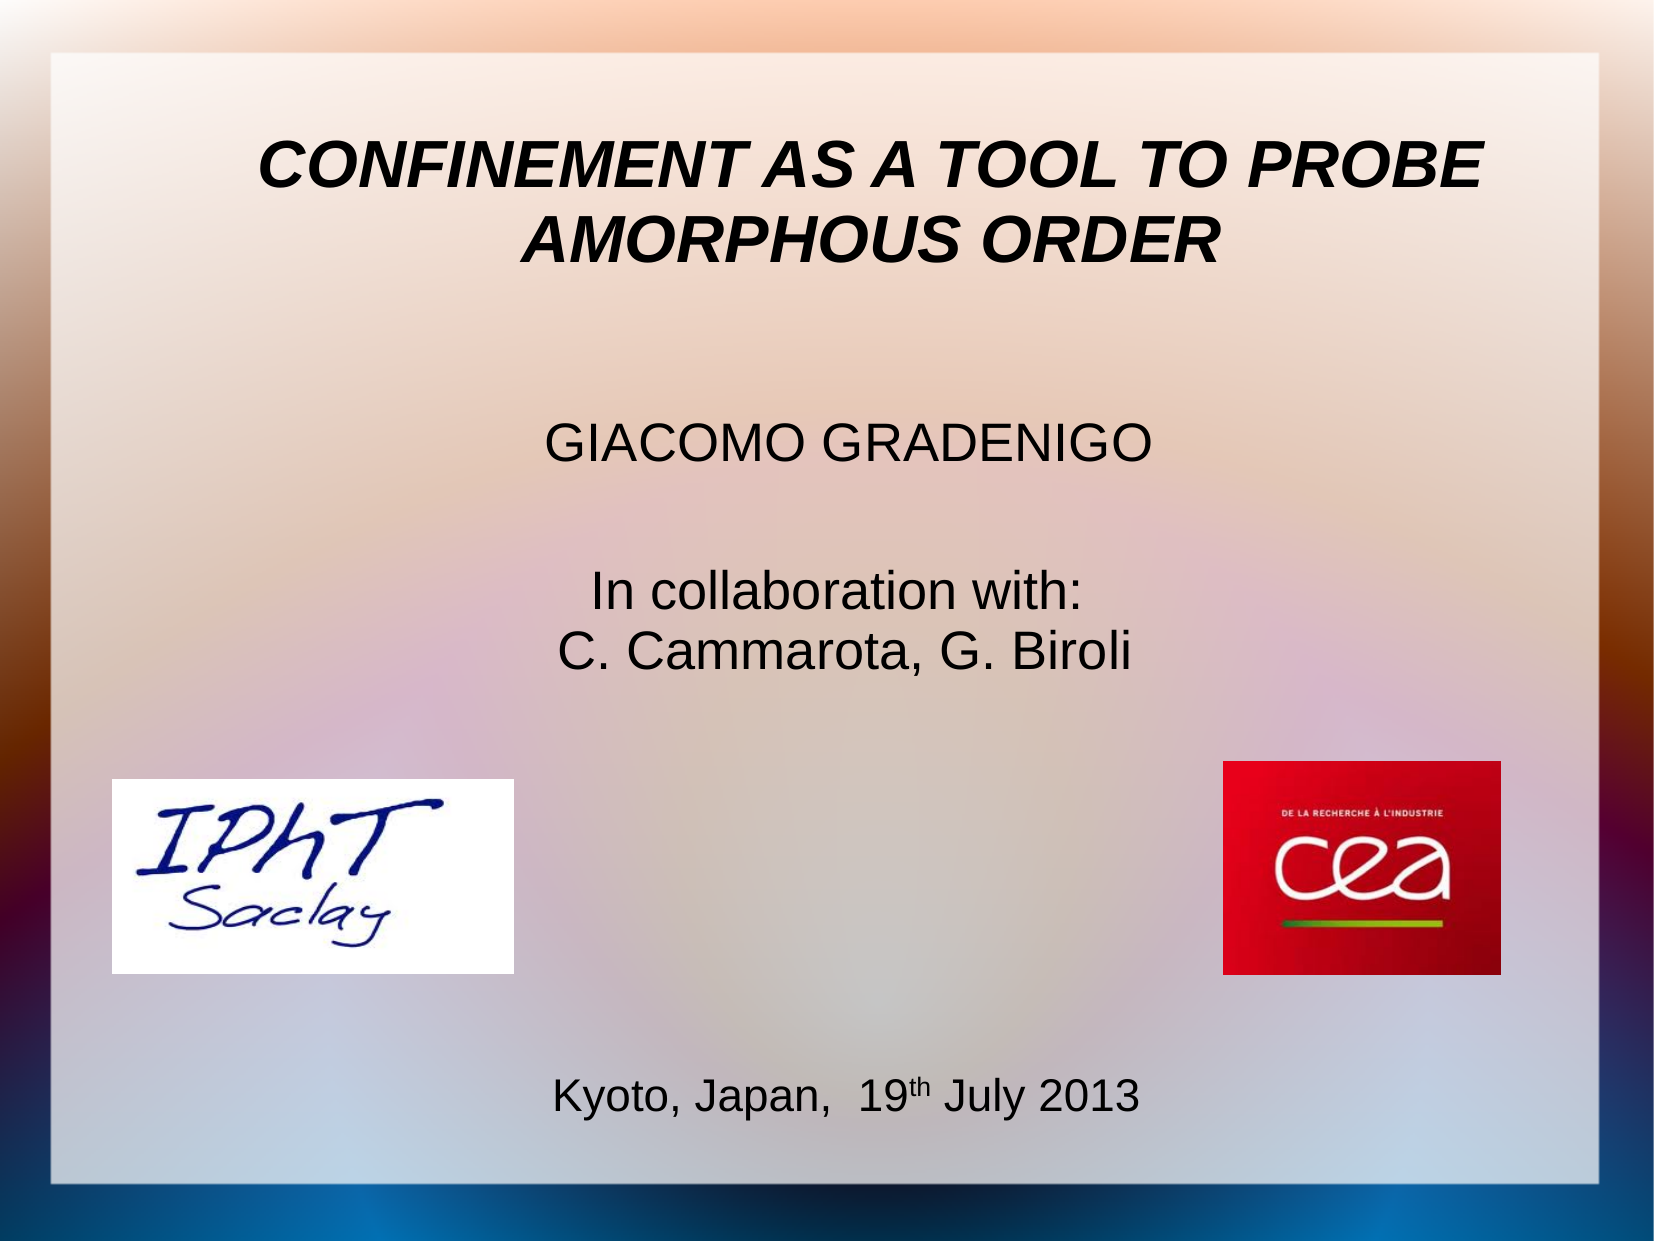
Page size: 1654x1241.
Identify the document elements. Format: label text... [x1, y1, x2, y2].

text_box Kyoto, Japan, 19th July 2013 [537, 1062, 1195, 1131]
text_box CONFINEMENT AS A TOOL TO PROBE AMORPHOUS ORDER [224, 119, 1519, 284]
picture [0, 0, 1654, 1241]
text_box GIACOMO GRADENIGO [529, 405, 1172, 481]
text_box In collaboration with: C. Cammarota, G. Biroli [523, 553, 1166, 689]
